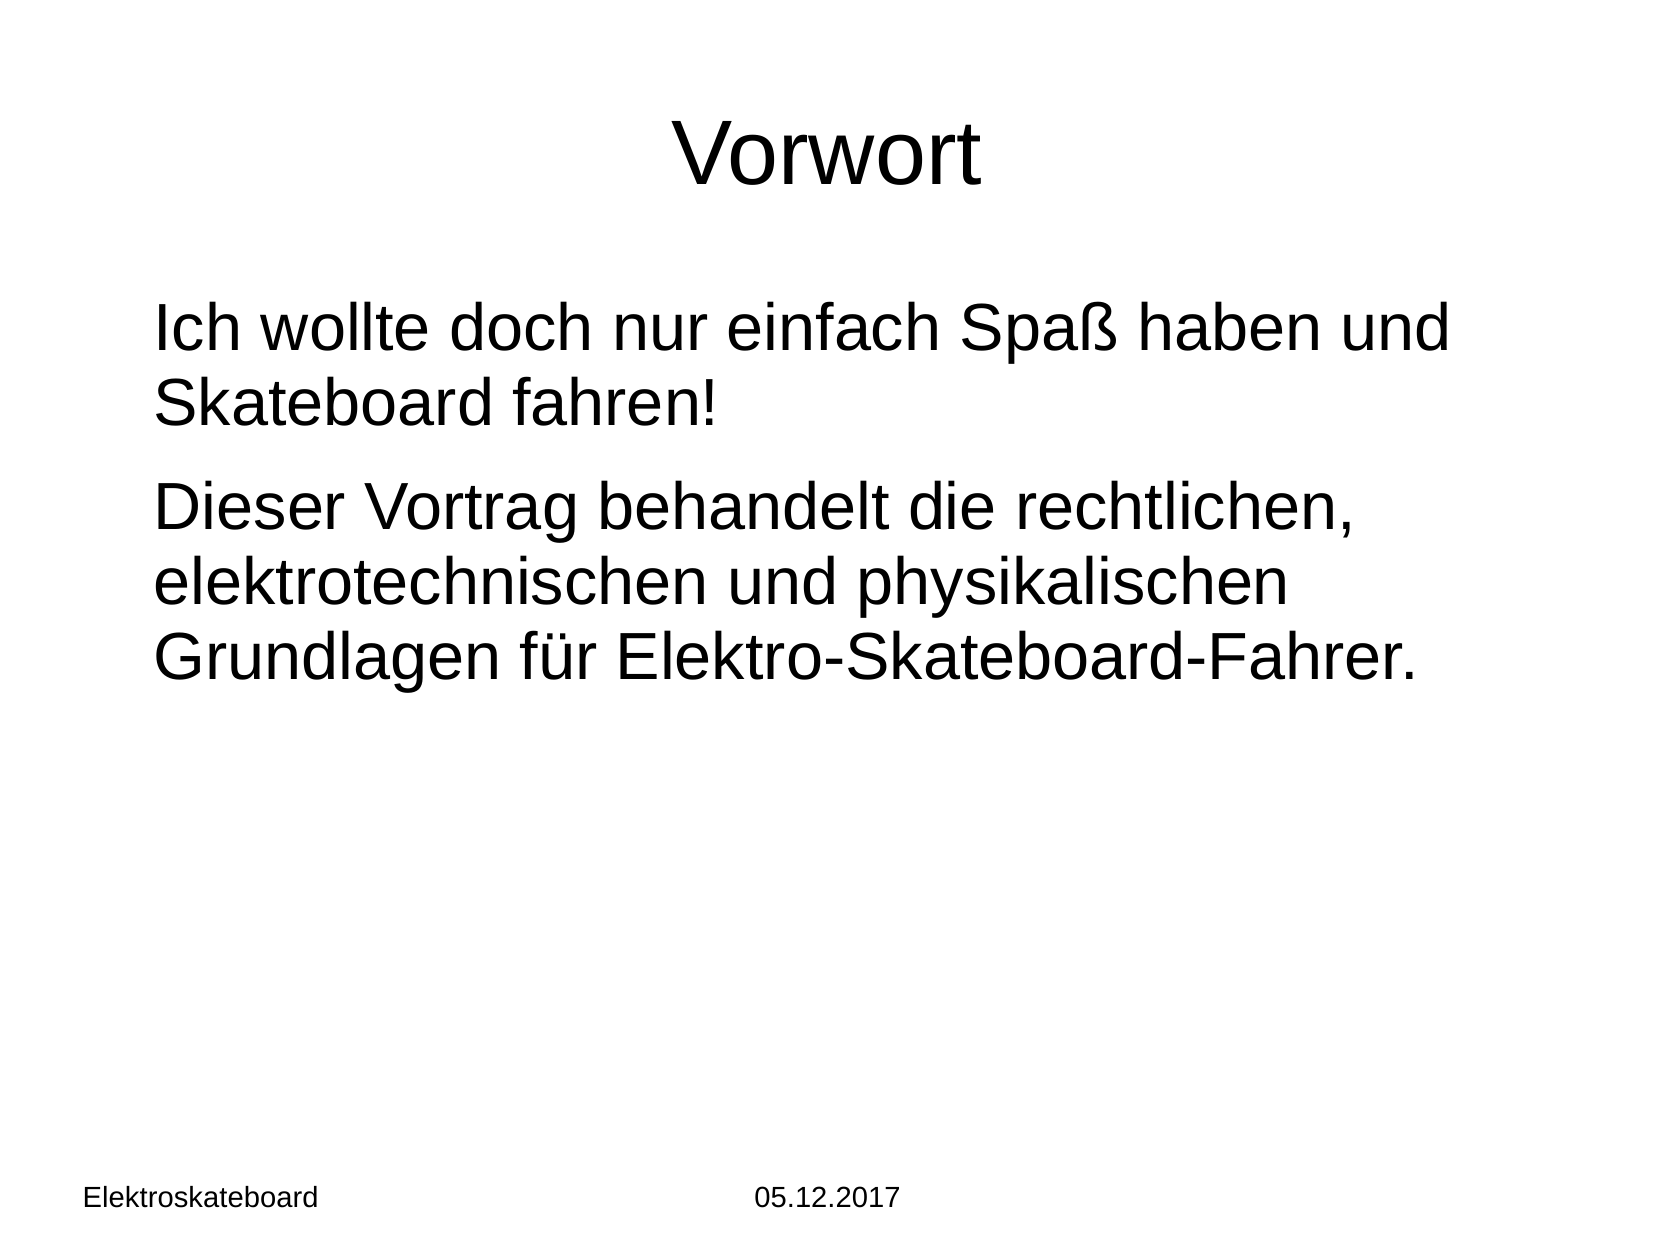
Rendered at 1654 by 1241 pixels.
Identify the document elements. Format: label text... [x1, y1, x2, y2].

list Ich wollte doch nur einfach Spaß haben und Skateboard fahren! Dieser Vortrag behandelt die rechtlichen, elektrotechnischen und physikalischen Grundlagen für Elektro-Skateboard-Fahrer. [82, 290, 1571, 1010]
title Vorwort [82, 49, 1571, 257]
